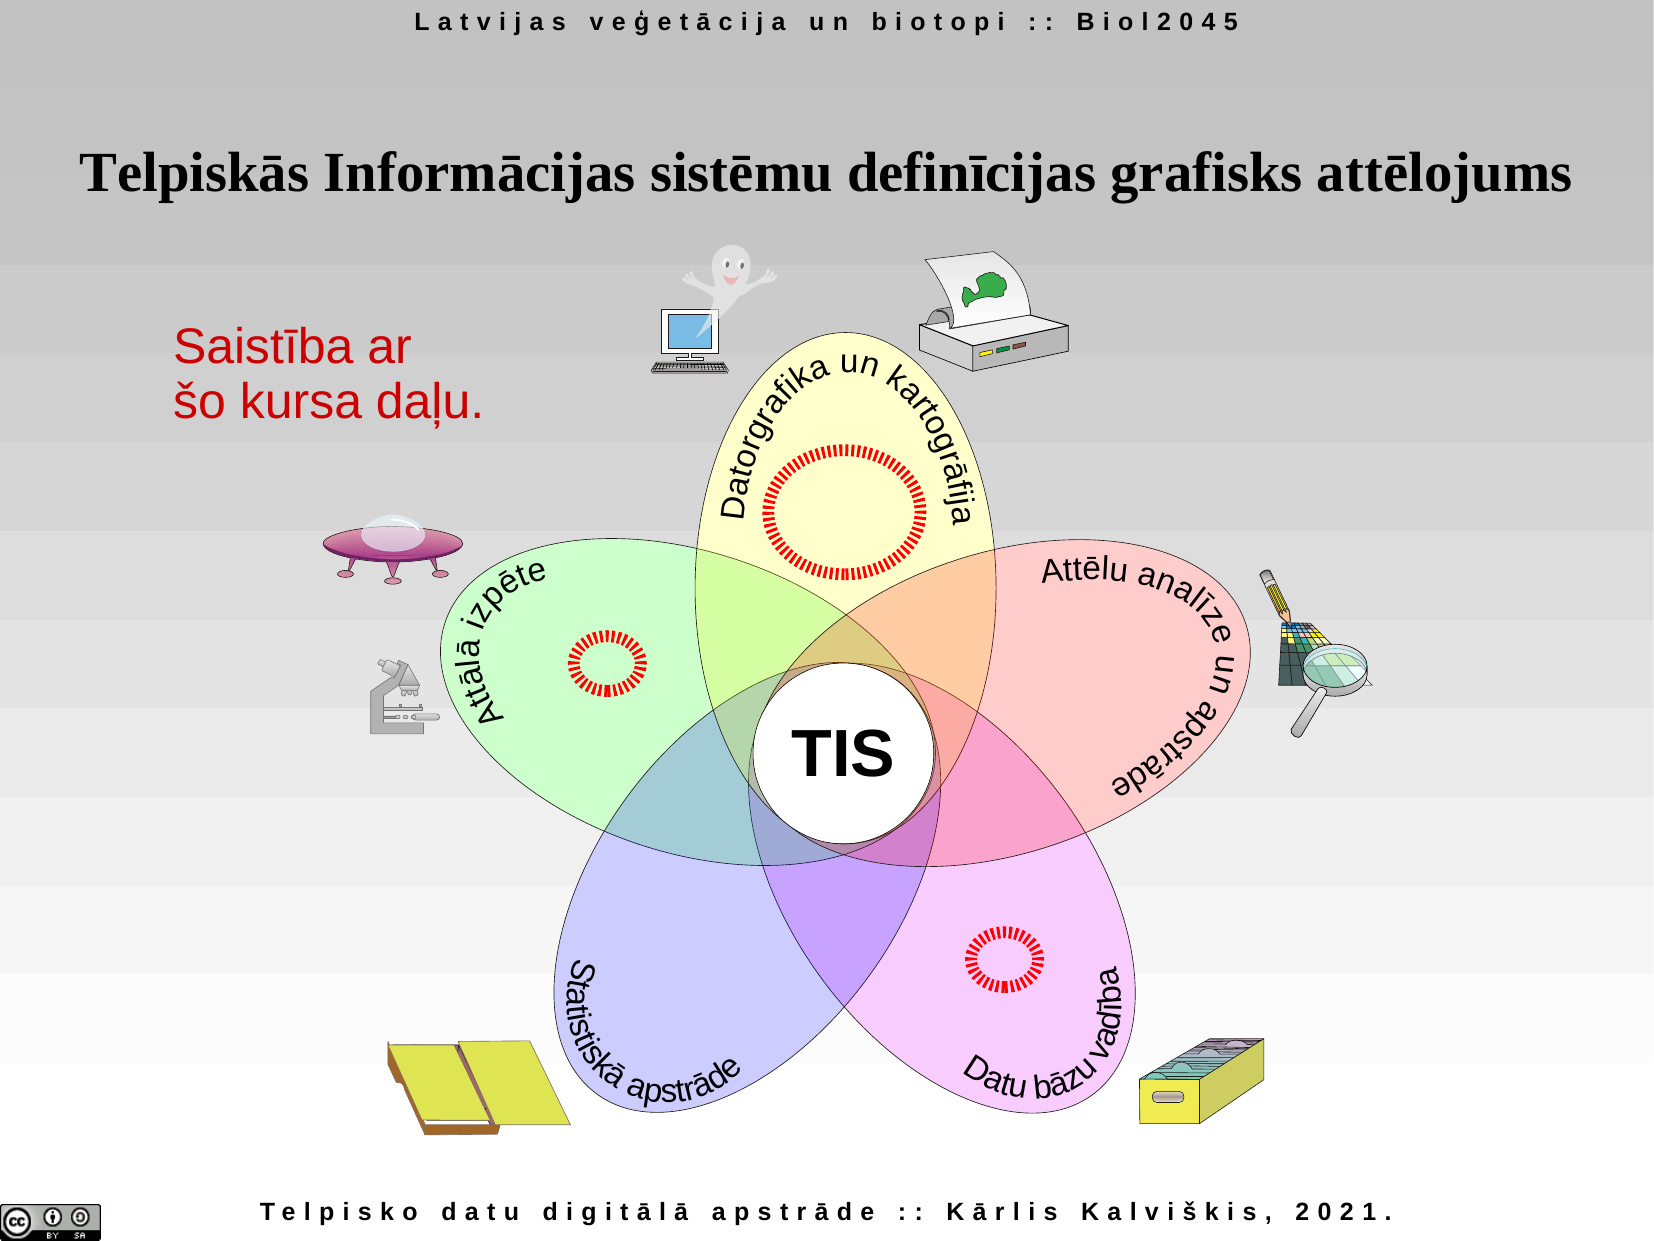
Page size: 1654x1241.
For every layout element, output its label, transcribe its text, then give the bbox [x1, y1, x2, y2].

text_box [440, 332, 1251, 1114]
text_box [411, 713, 440, 721]
text_box [1139, 1038, 1264, 1124]
text_box [919, 296, 1069, 372]
title Telpiskās Informācijas sistēmu definīcijas grafisks attēlojums [29, 49, 1625, 296]
picture [0, 0, 1654, 1241]
text_box [322, 514, 463, 585]
text_box Saistība ar šo kursa daļu. [173, 317, 485, 430]
text_box [661, 296, 740, 361]
text_box TIS [776, 708, 911, 799]
text_box [387, 1040, 571, 1135]
text_box [1259, 569, 1373, 738]
text_box [370, 659, 424, 734]
text_box [651, 362, 729, 373]
